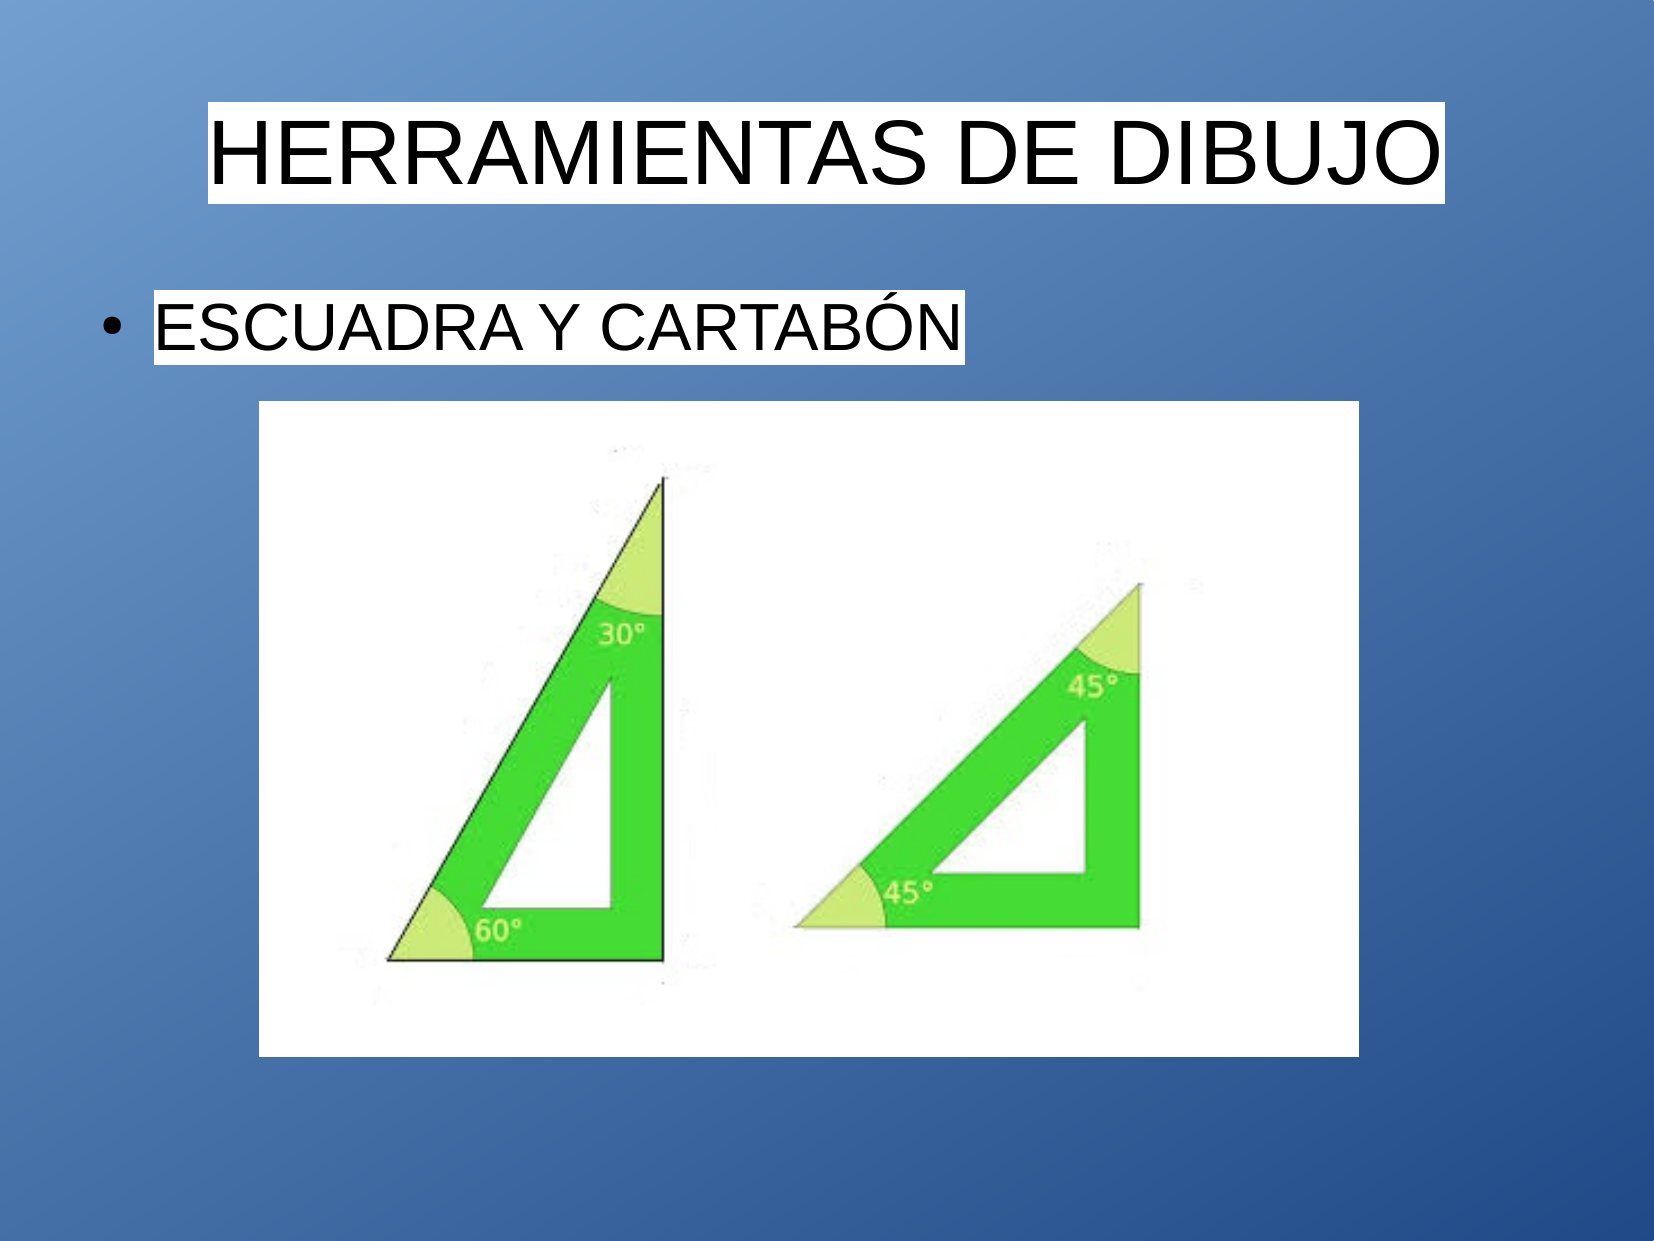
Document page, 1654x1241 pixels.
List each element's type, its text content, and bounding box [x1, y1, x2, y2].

list ESCUADRA Y CARTABÓN [82, 290, 1571, 634]
title HERRAMIENTAS DE DIBUJO [82, 49, 1571, 257]
picture [259, 401, 1359, 1057]
